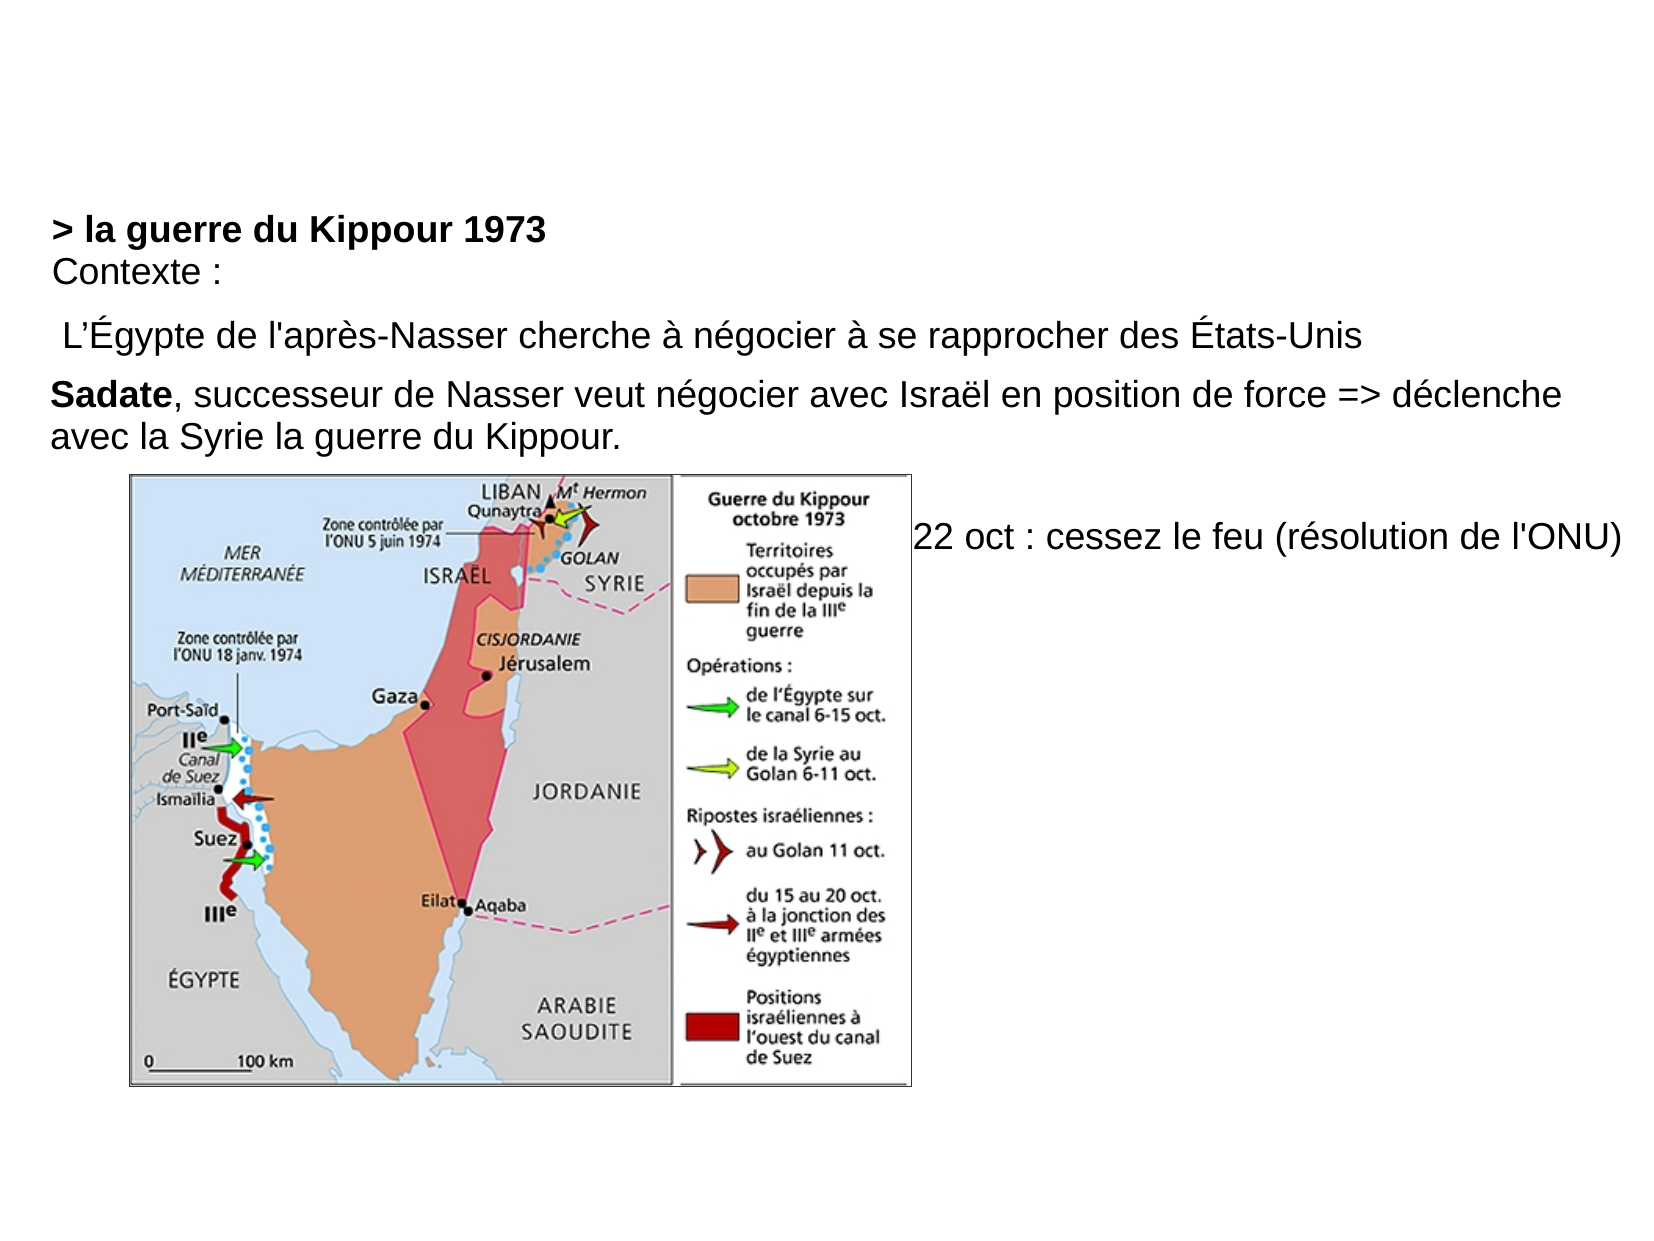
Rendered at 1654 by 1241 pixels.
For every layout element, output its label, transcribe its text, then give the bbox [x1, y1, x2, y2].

picture [129, 474, 912, 1087]
text_box > la guerre du Kippour 1973 Contexte : [37, 200, 562, 301]
text_box 22 oct : cessez le feu (résolution de l'ONU) [897, 507, 1639, 565]
text_box L’Égypte de l'après-Nasser cherche à négocier à se rapprocher des États-Unis [47, 307, 1409, 364]
text_box Sadate, successeur de Nasser veut négocier avec Israël en position de force => déclenche avec la Syrie la guerre du Kippour. [35, 366, 1589, 467]
